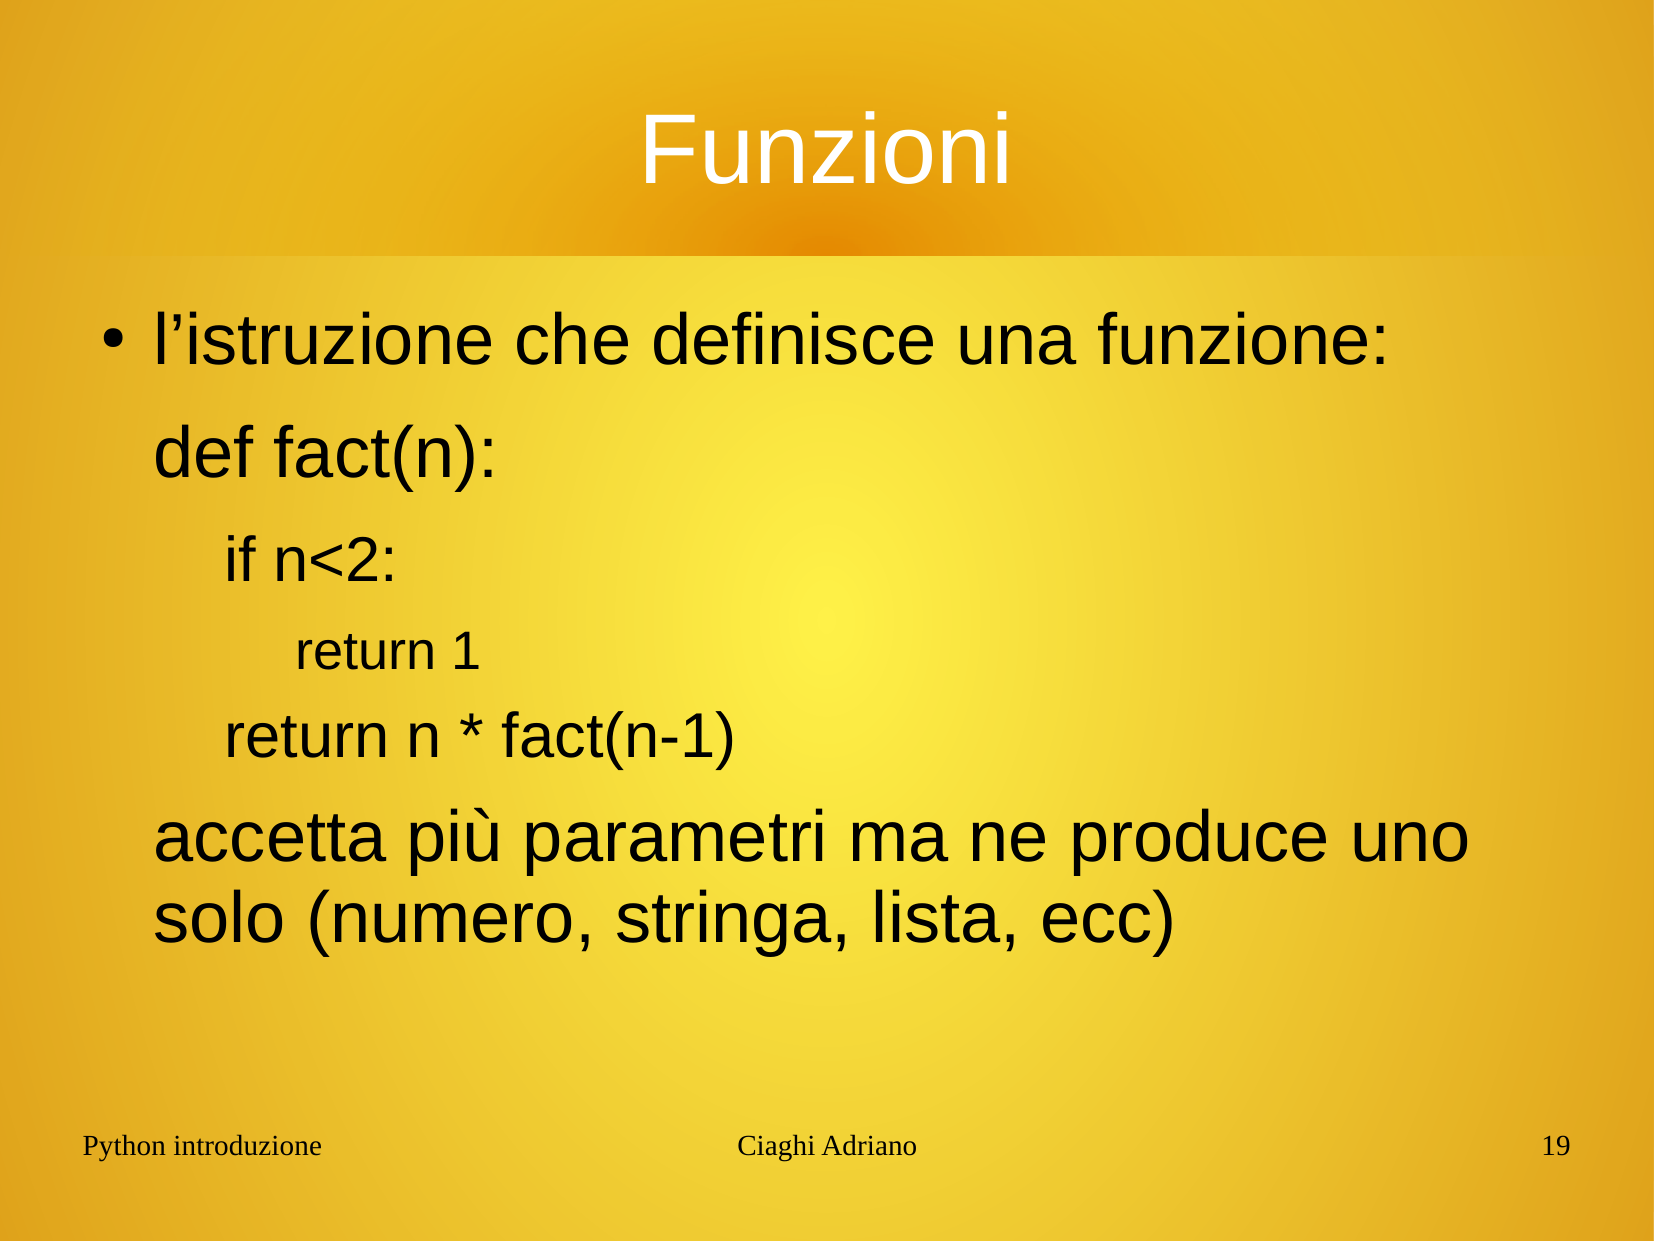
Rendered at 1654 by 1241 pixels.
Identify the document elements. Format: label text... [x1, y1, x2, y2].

title Funzioni [82, 47, 1571, 252]
list l’istruzione che definisce una funzione: def fact(n): if n<2: return 1 return n * fact(n-1) accetta più parametri ma ne produce uno solo (numero, stringa, lista, ecc) [82, 299, 1571, 1019]
